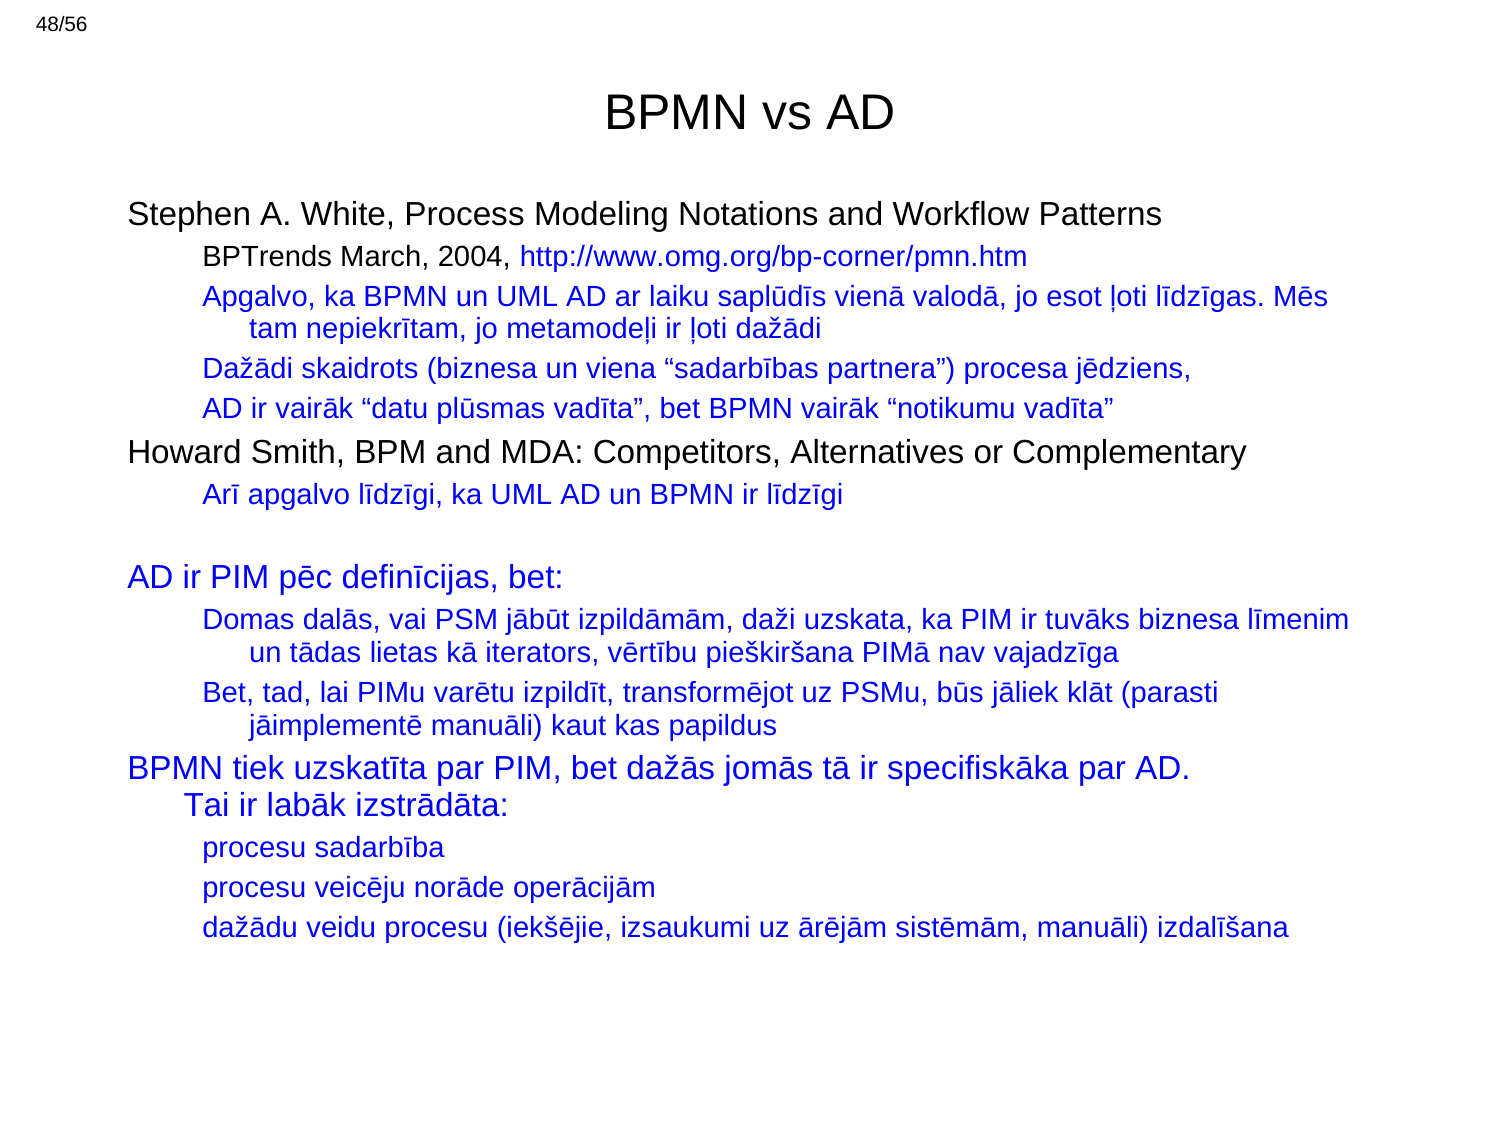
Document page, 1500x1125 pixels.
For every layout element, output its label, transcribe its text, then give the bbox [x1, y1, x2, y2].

title BPMN vs AD [112, 62, 1388, 163]
list Stephen A. White, Process Modeling Notations and Workflow Patterns BPTrends March, 2004, http://www.omg.org/bp-corner/pmn.htm Apgalvo, ka BPMN un UML AD ar laiku saplūdīs vienā valodā, jo esot ļoti līdzīgas. Mēs tam nepiekrītam, jo metamodeļi ir ļoti dažādi Dažādi skaidrots (biznesa un viena “sadarbības partnera”) procesa jēdziens, AD ir vairāk “datu plūsmas vadīta”, bet BPMN vairāk “notikumu vadīta” Howard Smith, BPM and MDA: Competitors, Alternatives or Complementary Arī apgalvo līdzīgi, ka UML AD un BPMN ir līdzīgi AD ir PIM pēc definīcijas, bet: Domas dalās, vai PSM jābūt izpildāmām, daži uzskata, ka PIM ir tuvāks biznesa līmenim un tādas lietas kā iterators, vērtību pieškiršana PIMā nav vajadzīga Bet, tad, lai PIMu varētu izpildīt, transformējot uz PSMu, būs jāliek klāt (parasti jāimplementē manuāli) kaut kas papildus BPMN tiek uzskatīta par PIM, bet dažās jomās tā ir specifiskāka par AD. Tai ir labāk izstrādāta: procesu sadarbība procesu veicēju norāde operācijām dažādu veidu procesu (iekšējie, izsaukumi uz ārējām sistēmām, manuāli) izdalīšana [112, 187, 1388, 1001]
